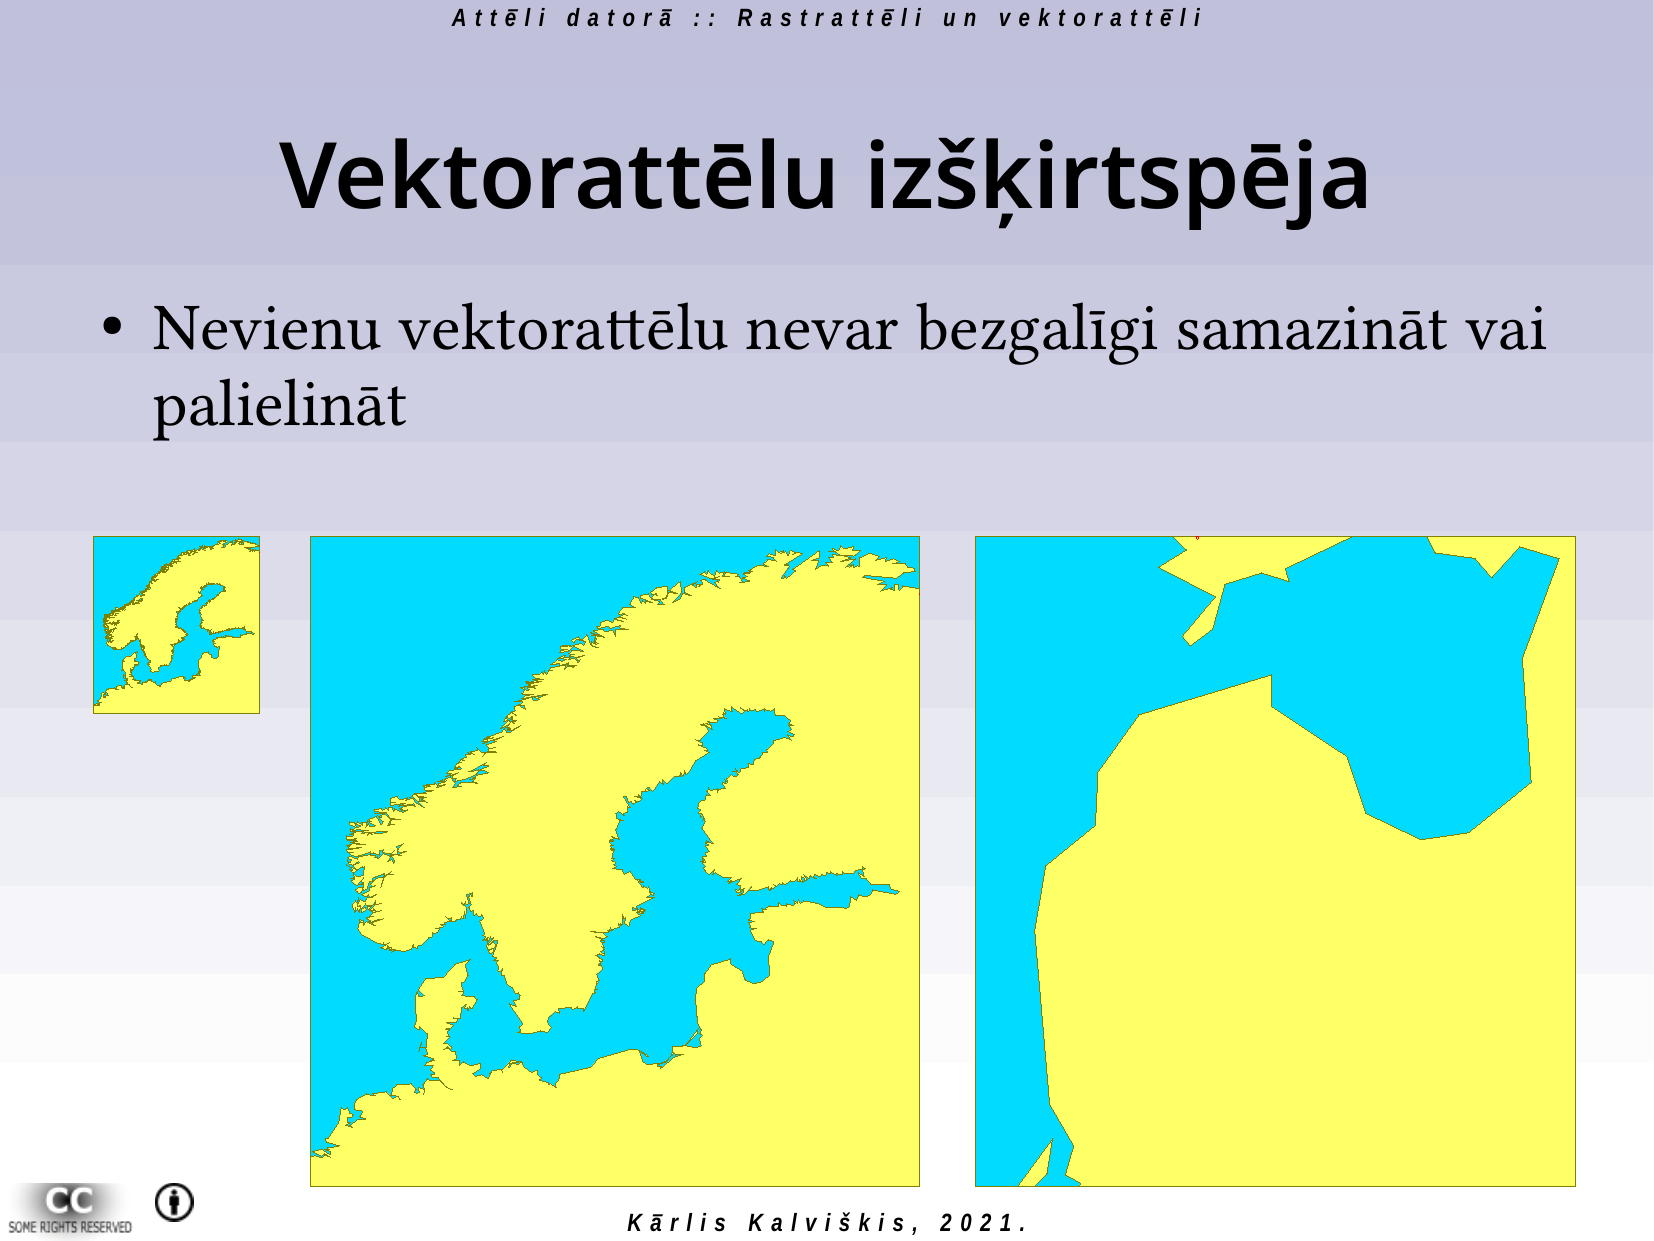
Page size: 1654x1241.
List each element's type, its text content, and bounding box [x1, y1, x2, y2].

text_box [310, 536, 920, 1187]
title Vektorattēlu izšķirtspēja [29, 49, 1625, 296]
list Nevienu vektorattēlu nevar bezgalīgi samazināt vai palielināt [82, 289, 1571, 1113]
text_box [93, 536, 260, 714]
text_box [975, 536, 1576, 1187]
picture [0, 0, 1654, 1241]
